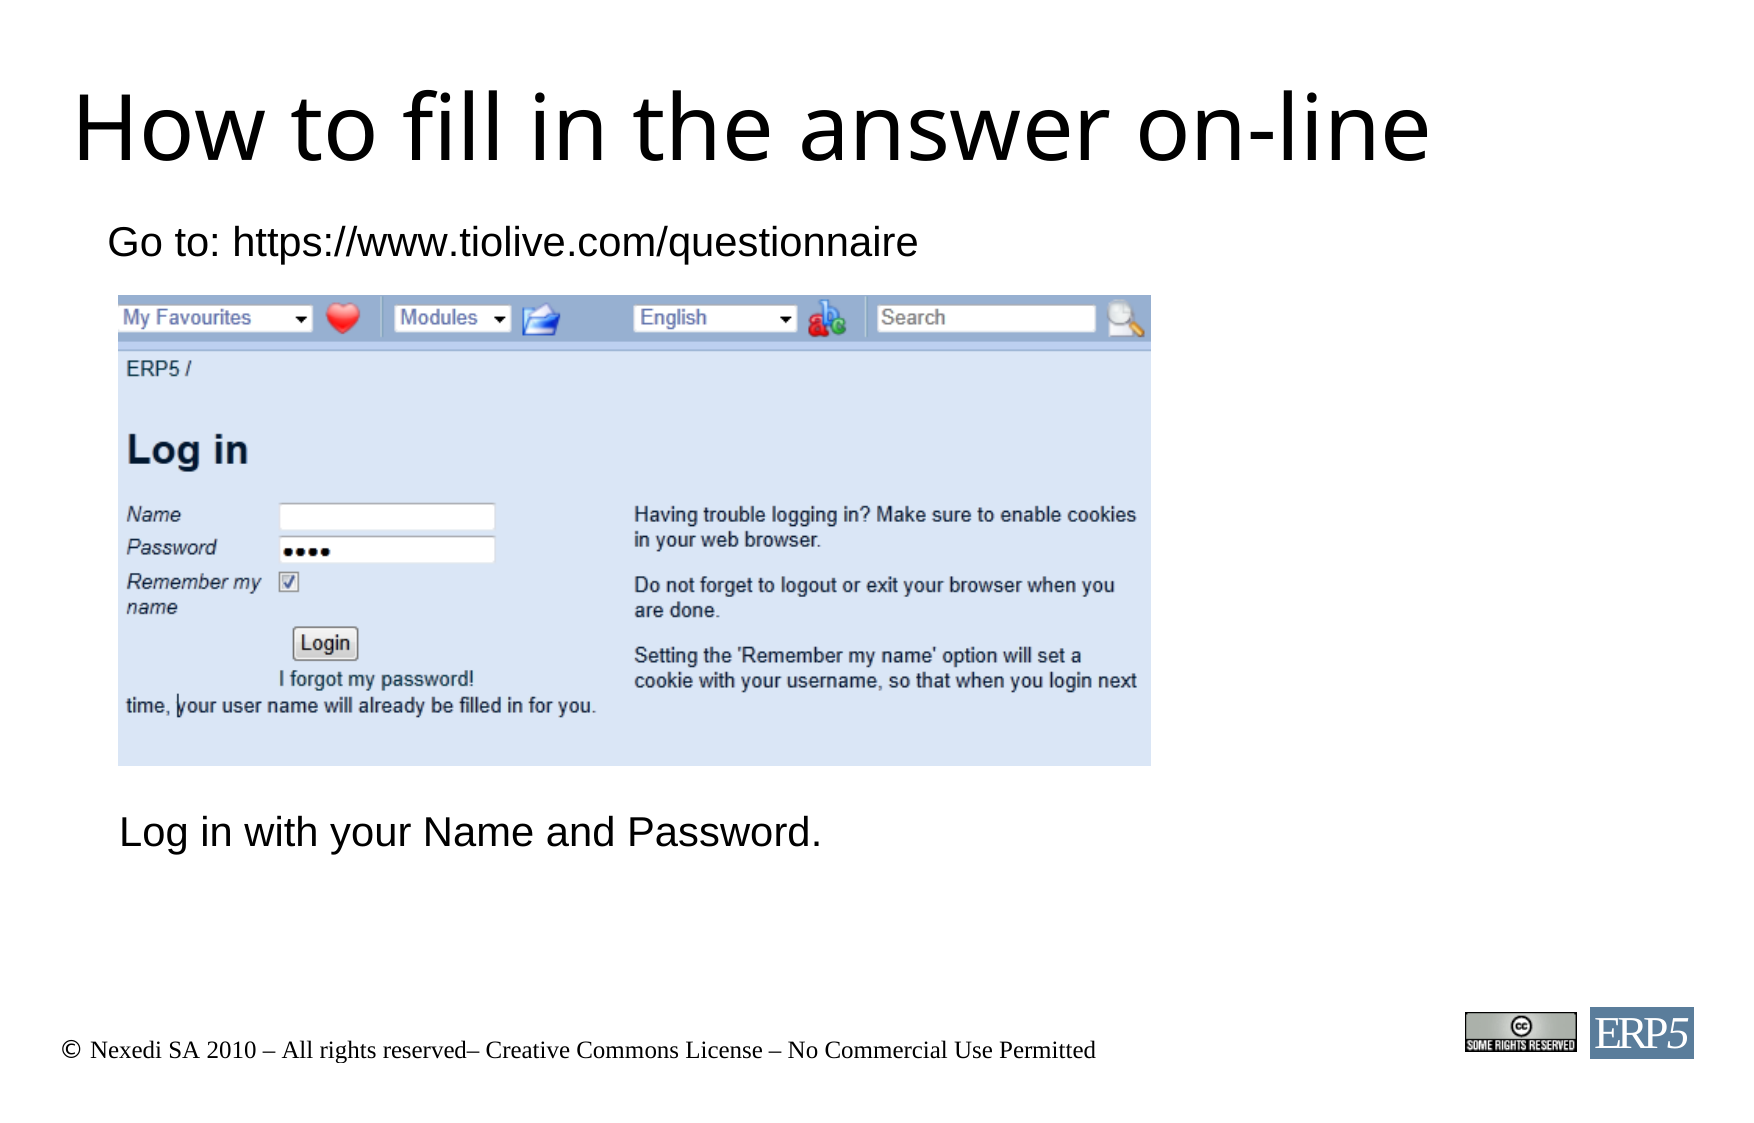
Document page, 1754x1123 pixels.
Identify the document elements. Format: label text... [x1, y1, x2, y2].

title How to fill in the answer on-line [71, 63, 1707, 187]
picture [1465, 1012, 1577, 1052]
picture [118, 295, 1151, 766]
text_box Log in with your Name and Password. [119, 809, 1075, 856]
text_box Go to: https://www.tiolive.com/questionnaire [107, 218, 1063, 266]
